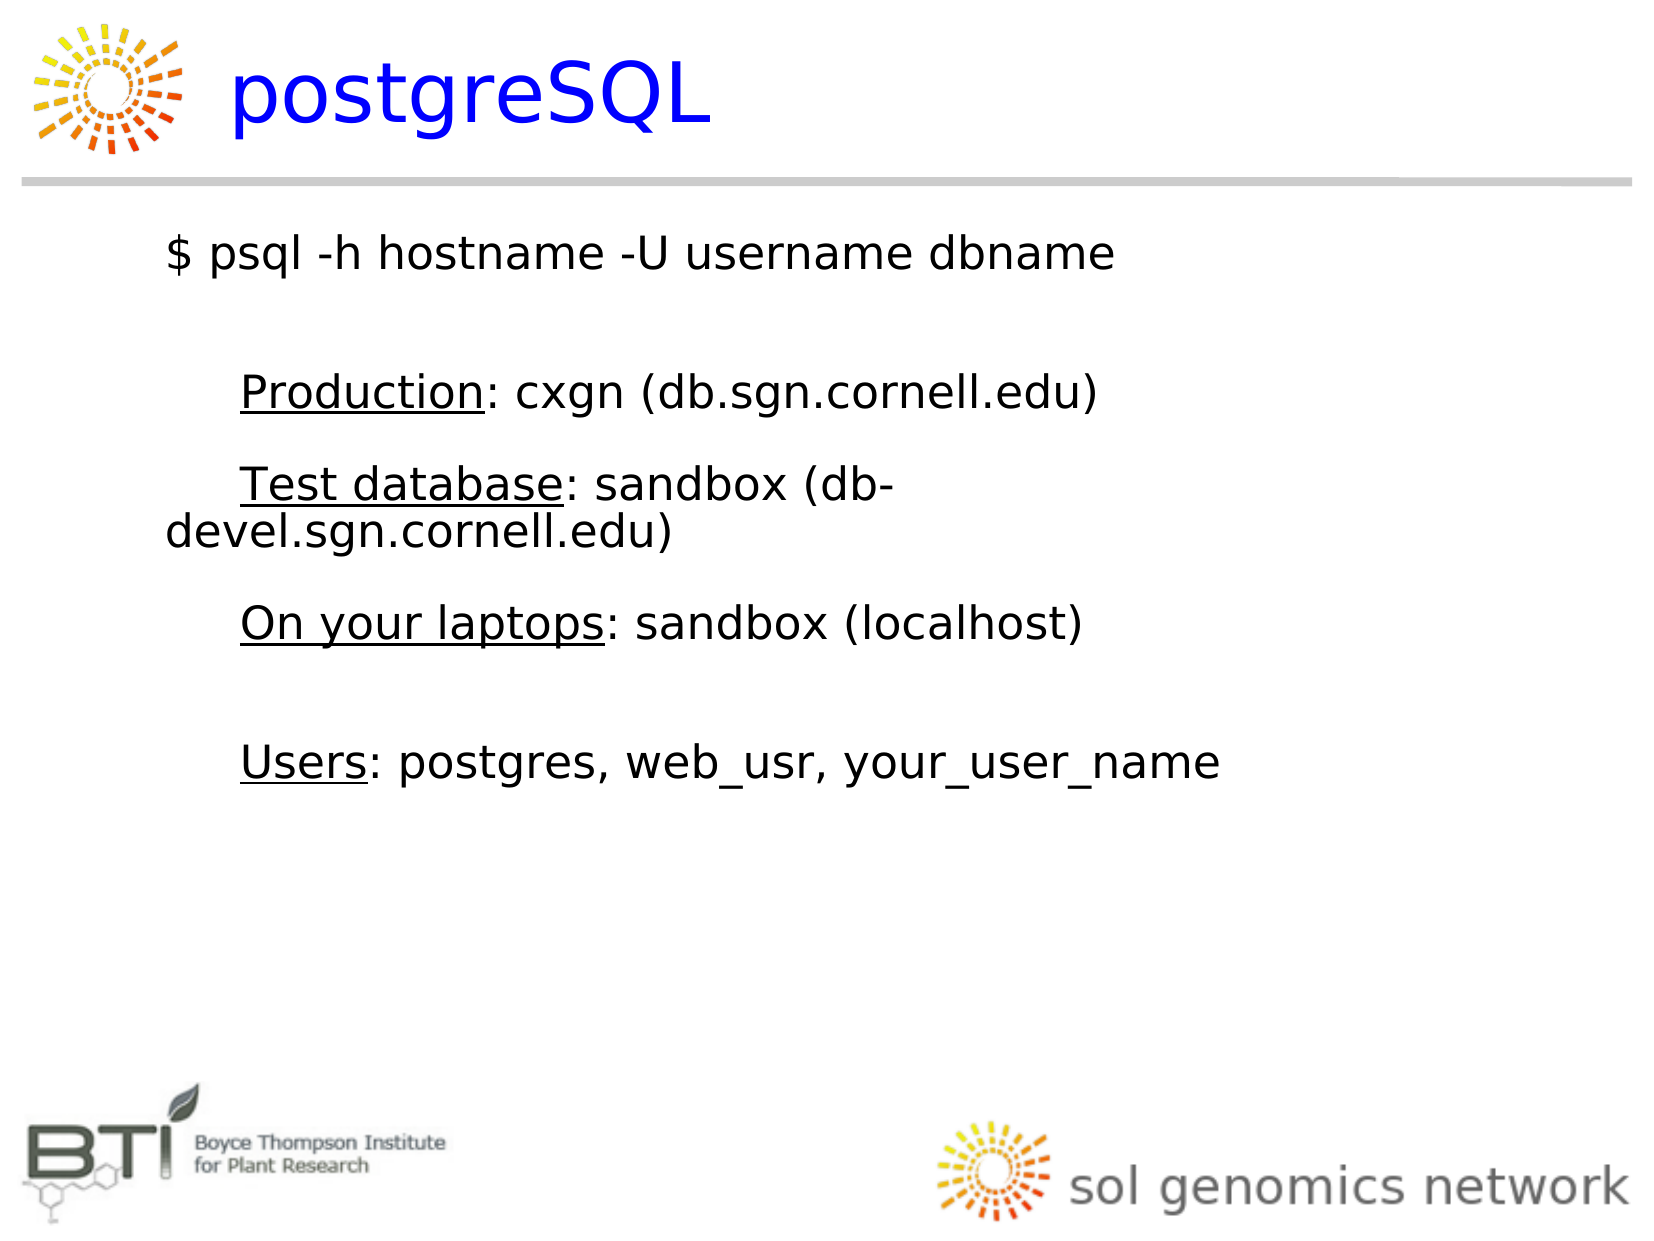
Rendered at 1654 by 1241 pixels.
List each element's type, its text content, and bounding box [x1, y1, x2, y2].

picture [11, 1081, 460, 1230]
picture [32, 22, 184, 156]
text_box $ psql -h hostname -U username dbname Production: cxgn (db.sgn.cornell.edu) Test database: sandbox (db-devel.sgn.cornell.edu) On your laptops: sandbox (localhost) Users: postgres, web_usr, your_user_name [150, 225, 1351, 797]
picture [921, 1116, 1642, 1229]
text_box postgreSQL [228, 46, 1623, 159]
